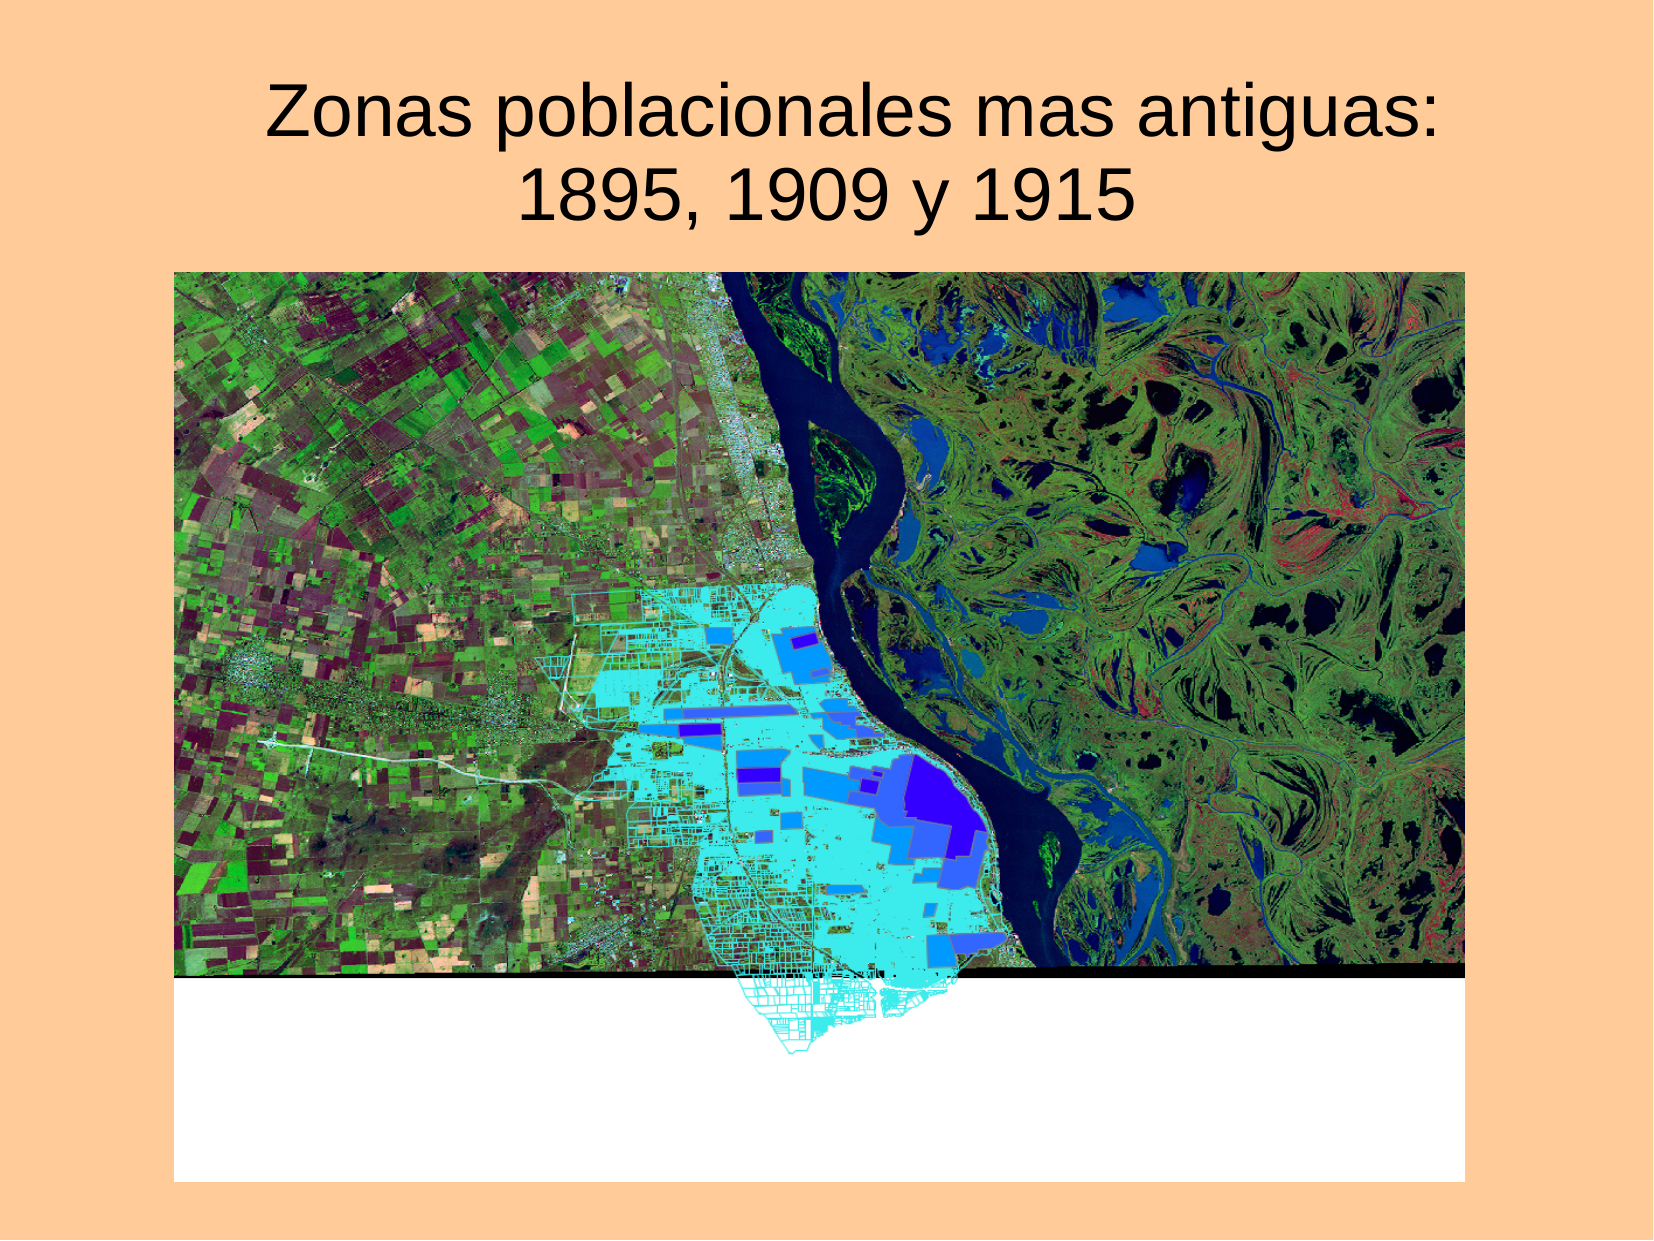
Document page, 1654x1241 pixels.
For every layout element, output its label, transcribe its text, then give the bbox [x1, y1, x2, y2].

title Zonas poblacionales mas antiguas: 1895, 1909 y 1915 [82, 49, 1571, 257]
picture [174, 272, 1465, 1182]
